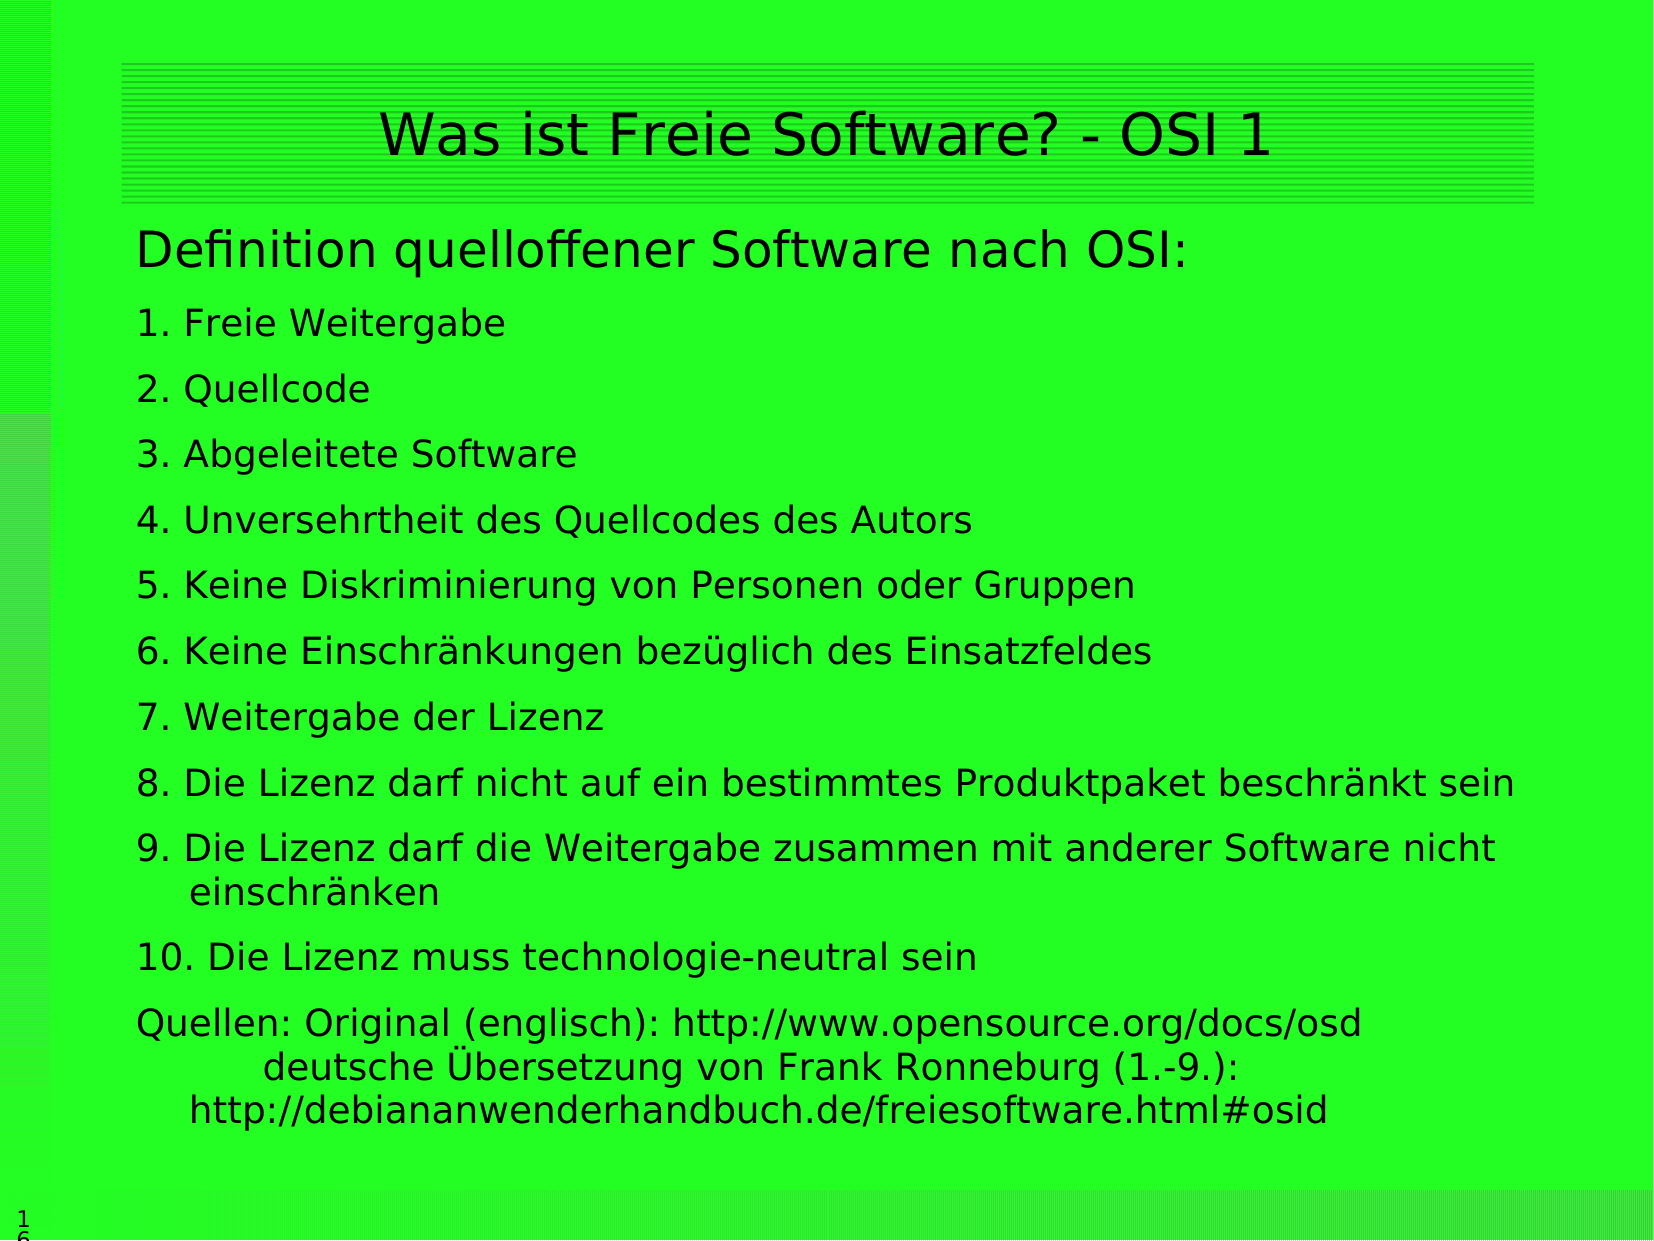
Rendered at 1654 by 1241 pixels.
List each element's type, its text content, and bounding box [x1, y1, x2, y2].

list Definition quelloffener Software nach OSI: 1. Freie Weitergabe 2. Quellcode 3. Abgeleitete Software 4. Unversehrtheit des Quellcodes des Autors 5. Keine Diskriminierung von Personen oder Gruppen 6. Keine Einschränkungen bezüglich des Einsatzfeldes 7. Weitergabe der Lizenz 8. Die Lizenz darf nicht auf ein bestimmtes Produktpaket beschränkt sein 9. Die Lizenz darf die Weitergabe zusammen mit anderer Software nicht einschränken 10. Die Lizenz muss technologie-neutral sein Quellen: Original (englisch): http://www.opensource.org/docs/osd deutsche Übersetzung von Frank Ronneburg (1.-9.): http://debiananwenderhandbuch.de/freiesoftware.html#osid [118, 221, 1531, 1241]
title Was ist Freie Software? - OSI 1 [151, 32, 1503, 221]
